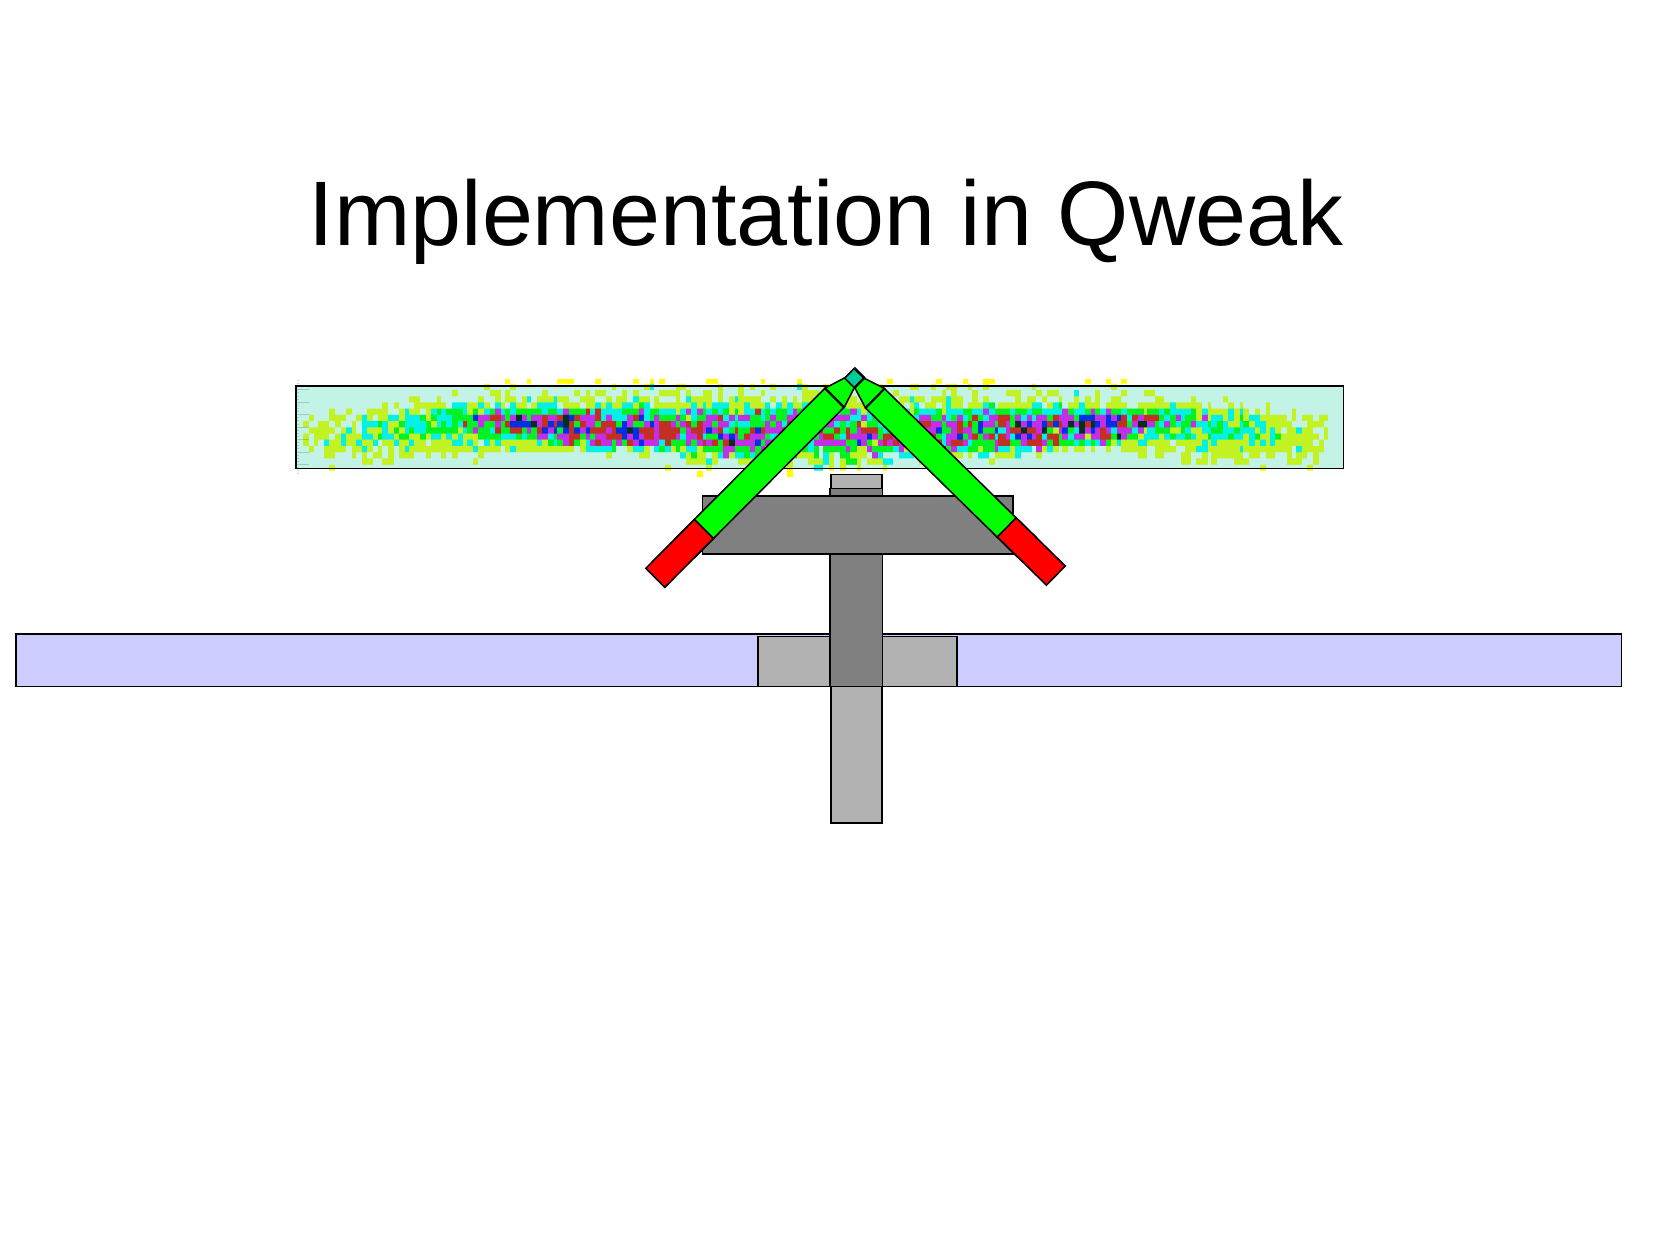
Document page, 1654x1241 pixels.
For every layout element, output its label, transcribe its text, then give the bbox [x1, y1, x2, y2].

picture [776, 469, 934, 477]
picture [868, 379, 1344, 385]
picture [297, 469, 743, 477]
text_box Implementation in Qweak [124, 110, 1530, 317]
picture [968, 469, 1344, 477]
picture [297, 379, 840, 385]
text_box [16, 367, 1622, 824]
